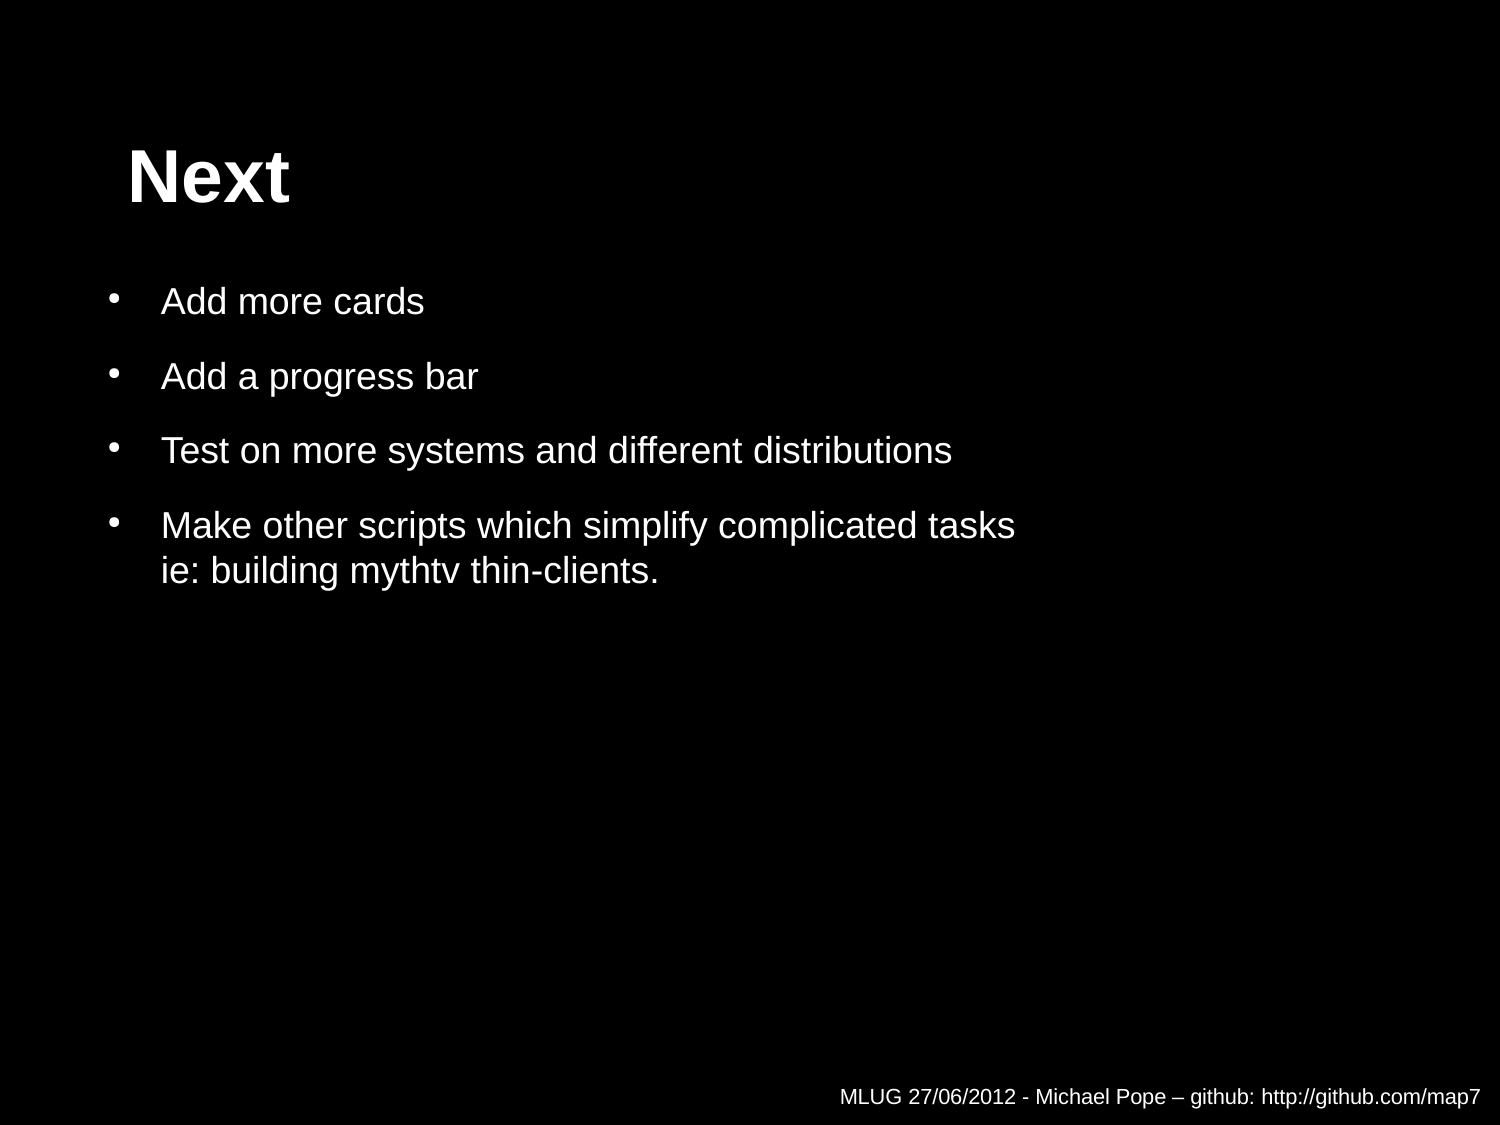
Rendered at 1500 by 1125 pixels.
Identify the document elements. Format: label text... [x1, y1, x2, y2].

title Next [75, 14, 1425, 233]
list Add more cards Add a progress bar Test on more systems and different distributions Make other scripts which simplify complicated tasks ie: building mythtv thin-clients. [75, 262, 1425, 946]
